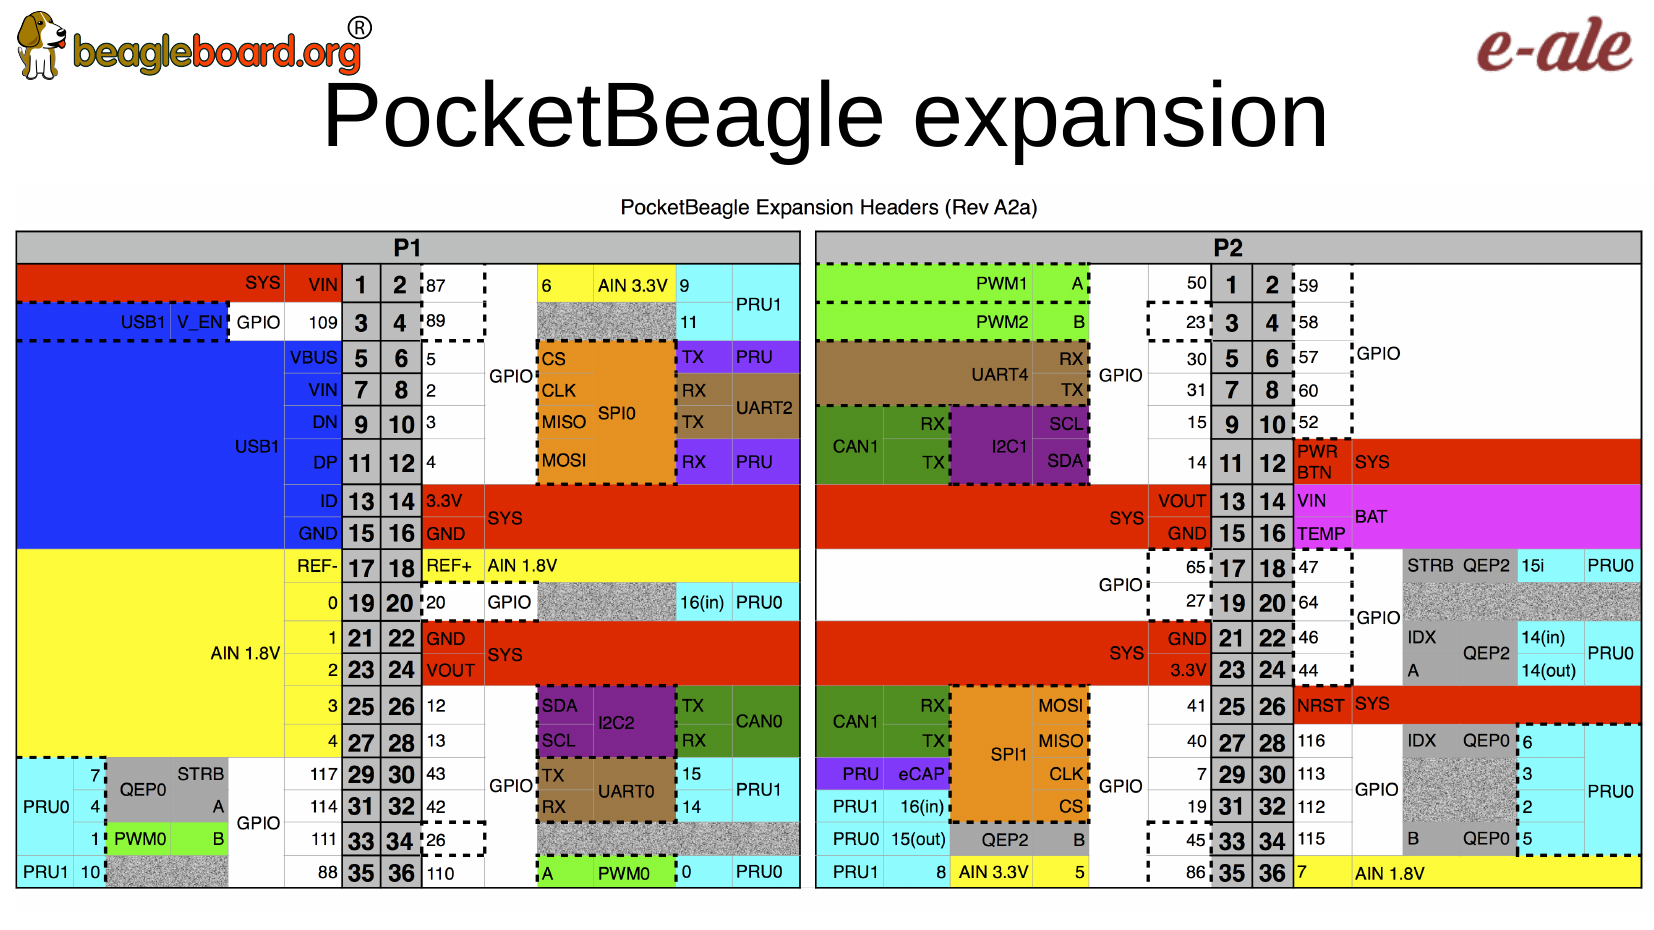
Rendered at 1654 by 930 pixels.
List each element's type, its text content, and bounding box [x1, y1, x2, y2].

picture [17, 11, 372, 80]
picture [15, 179, 1653, 915]
title PocketBeagle expansion [82, 37, 1571, 179]
picture [1475, 14, 1636, 74]
